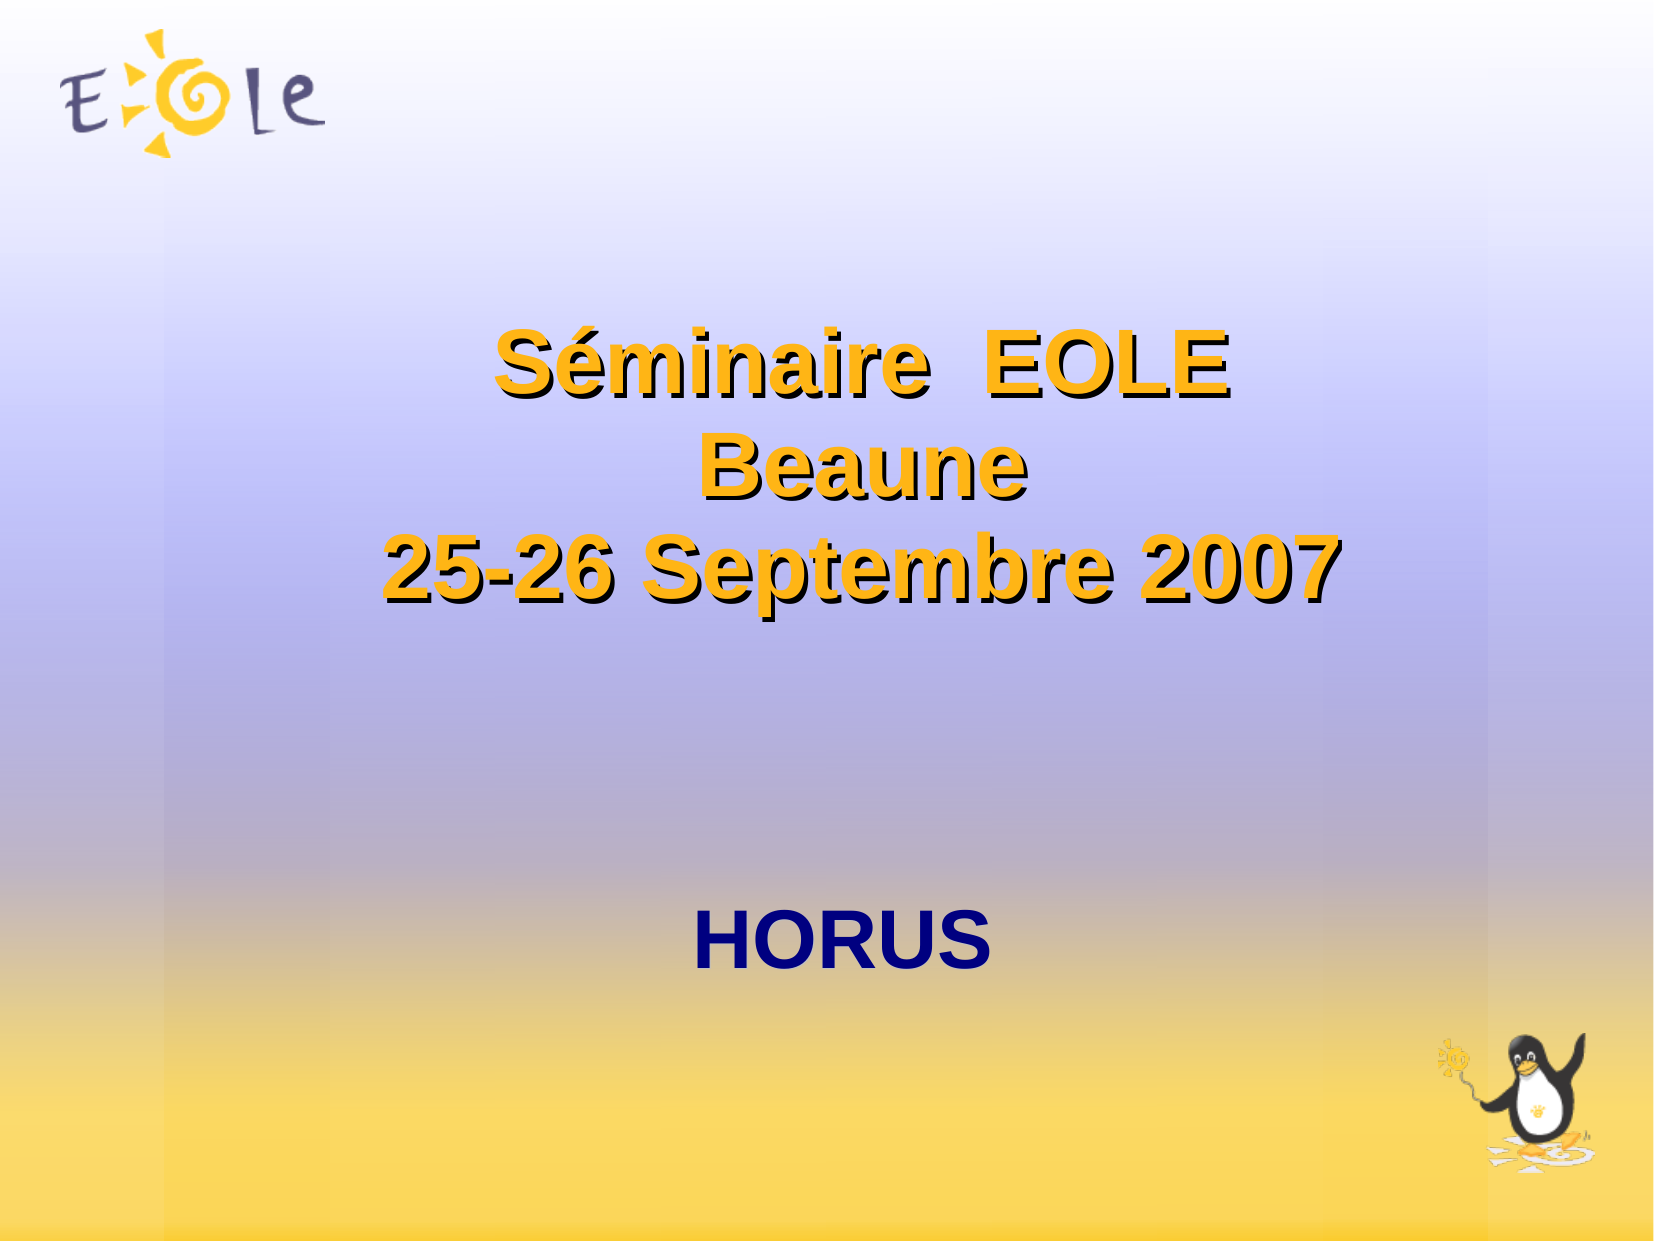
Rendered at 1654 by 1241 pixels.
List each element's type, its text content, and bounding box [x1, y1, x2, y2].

picture [0, 0, 1654, 1241]
text_box HORUS [236, 885, 1008, 1008]
title Séminaire EOLE Beaune 25-26 Septembre 2007 [118, 191, 1607, 739]
